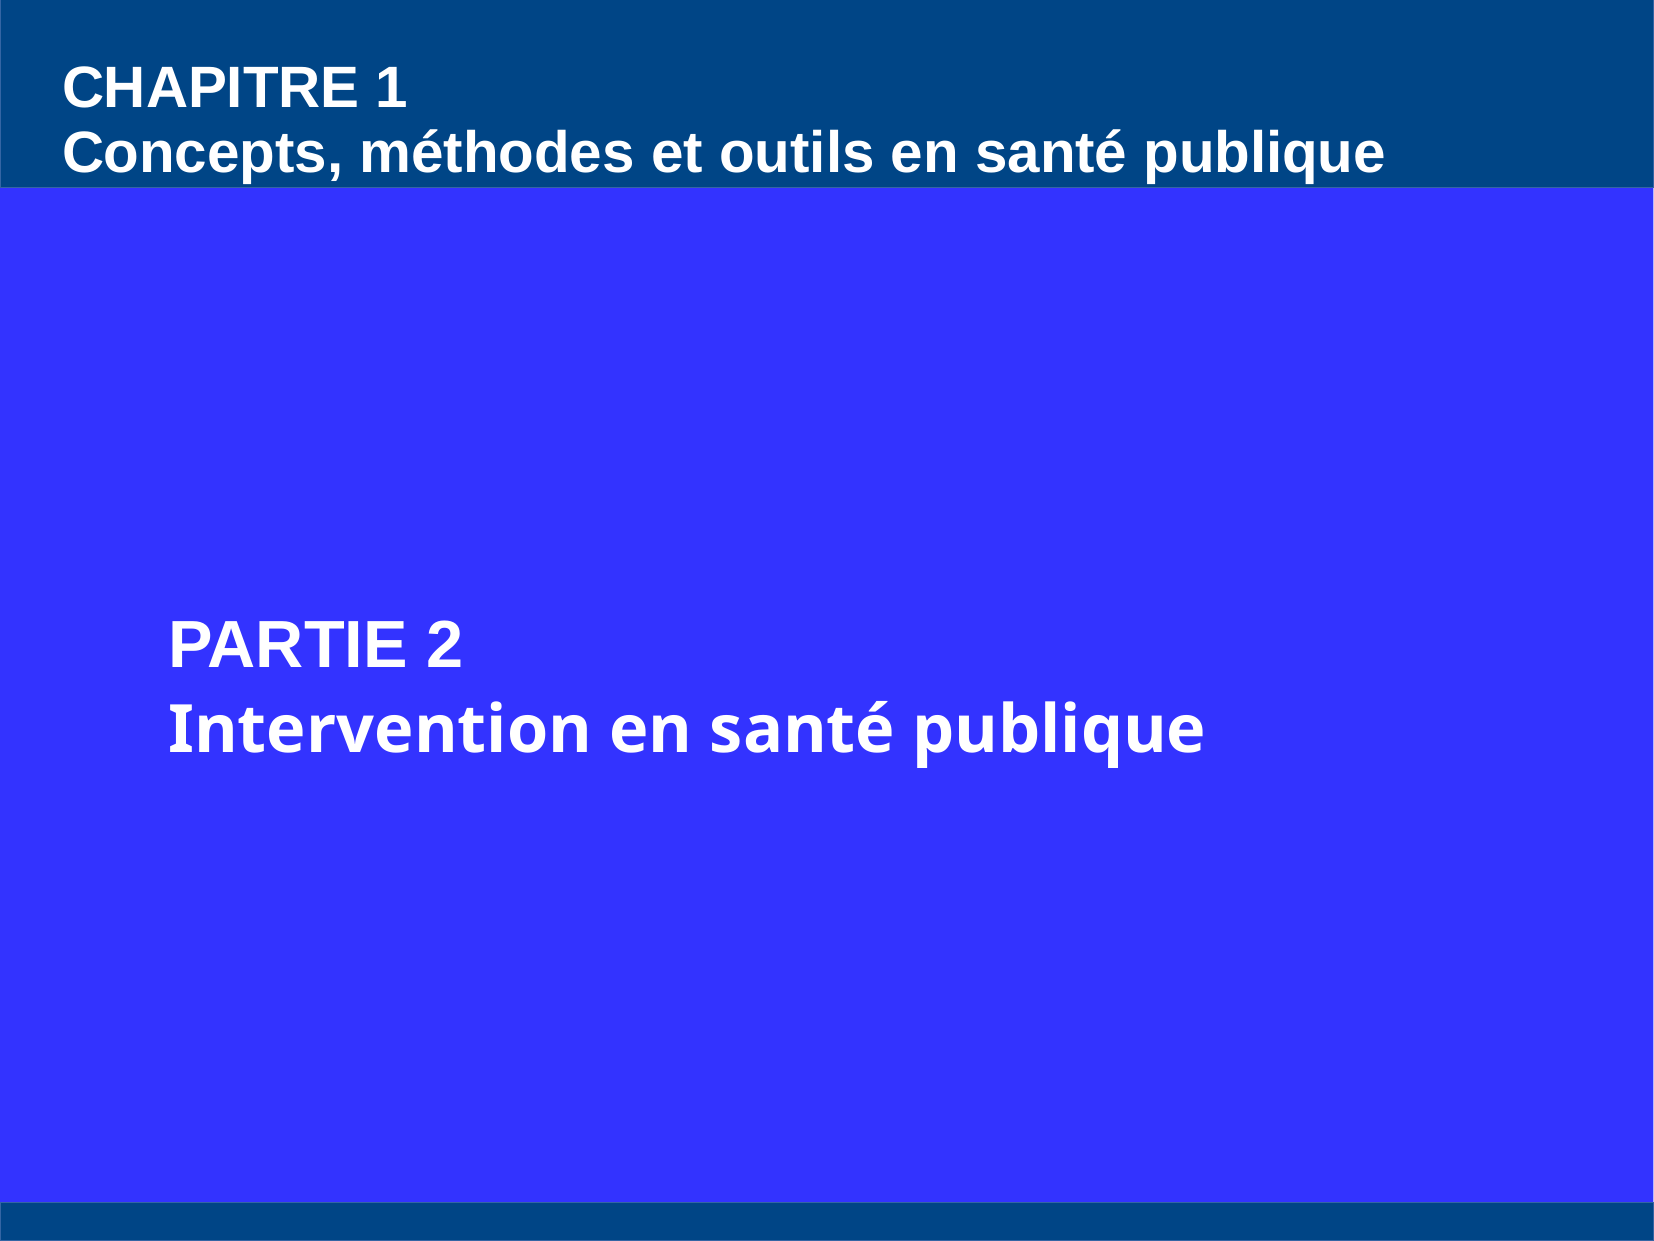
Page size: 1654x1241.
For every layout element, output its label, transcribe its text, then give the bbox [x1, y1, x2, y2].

text_box CHAPITRE 1 Concepts, méthodes et outils en santé publique [47, 47, 1607, 193]
text_box PARTIE 2 Intervention en santé publique [153, 599, 1524, 773]
